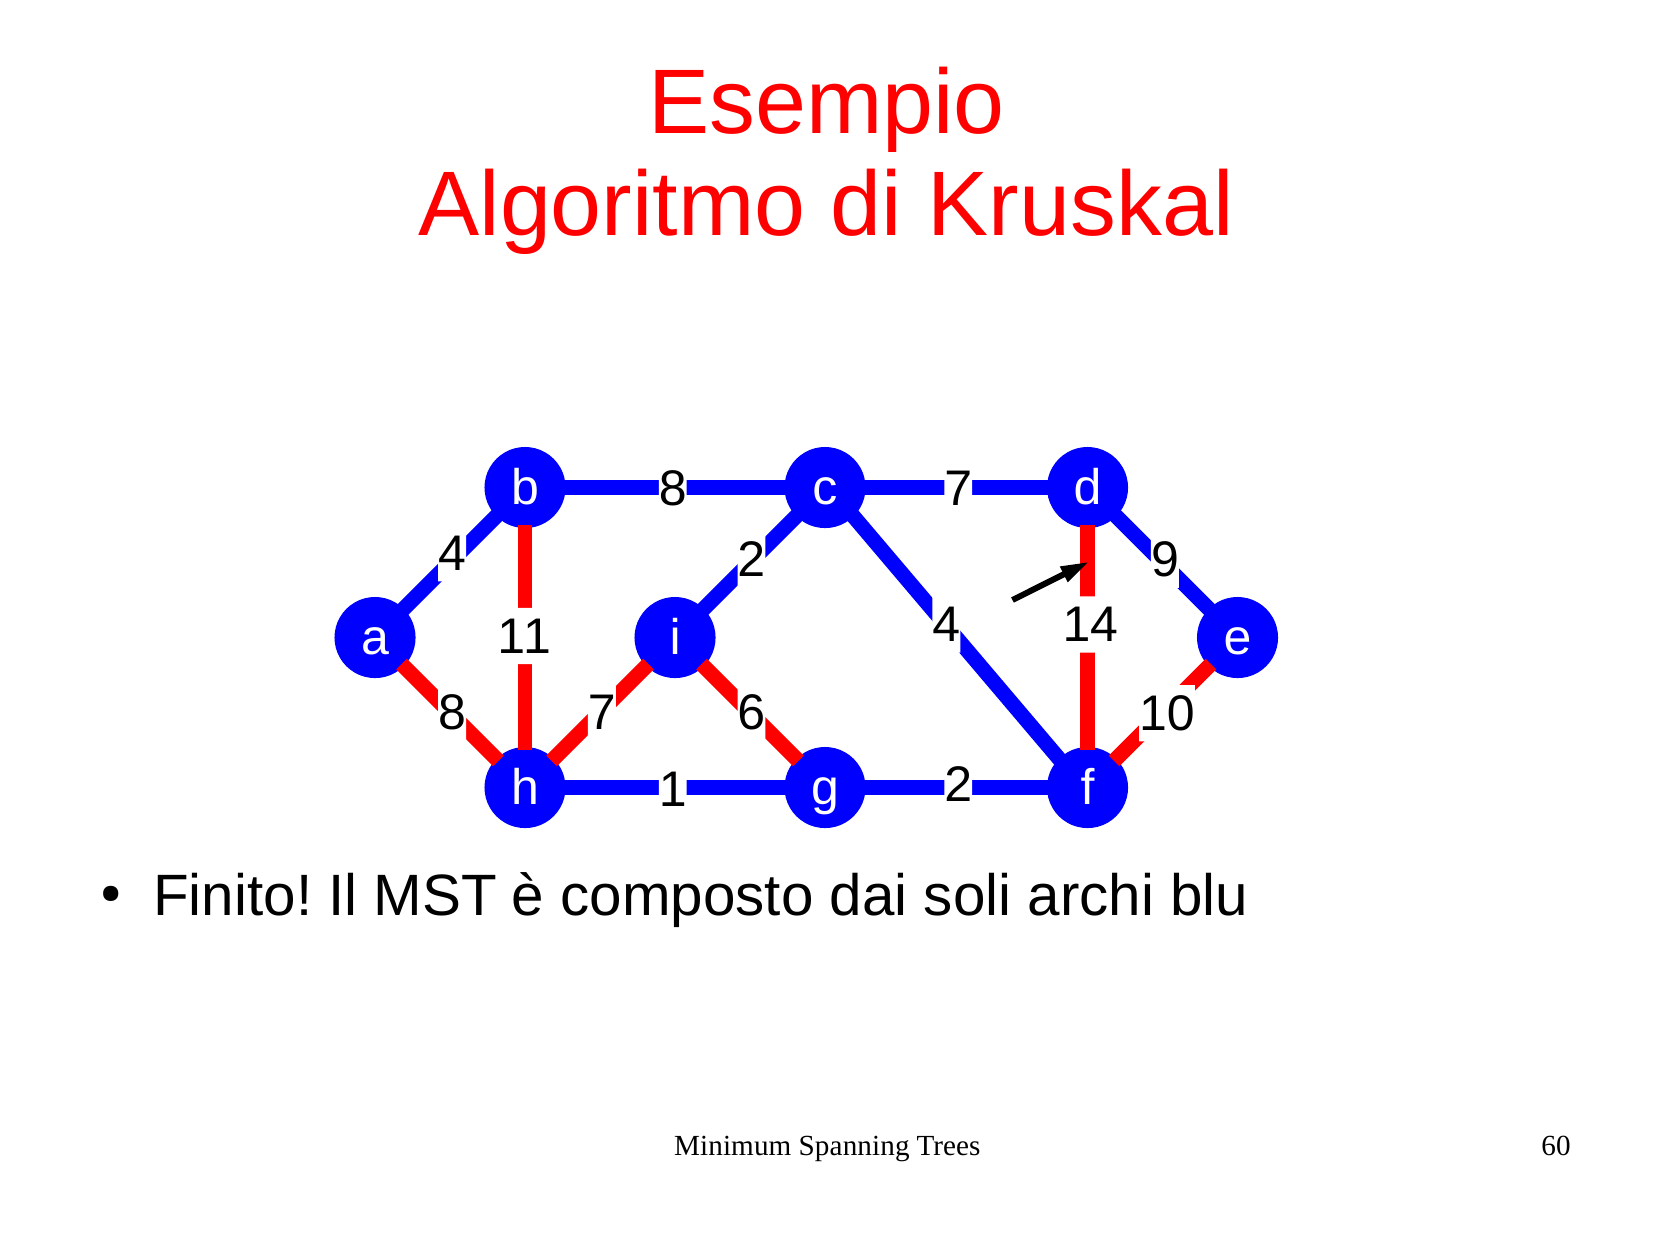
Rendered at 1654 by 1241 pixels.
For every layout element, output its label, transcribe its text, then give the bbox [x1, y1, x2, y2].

text_box 2 [737, 531, 766, 588]
text_box 6 [737, 684, 766, 742]
text_box b [487, 450, 563, 525]
text_box 10 [1139, 685, 1195, 742]
text_box d [1050, 450, 1126, 525]
text_box 9 [1150, 531, 1179, 588]
text_box 8 [658, 460, 687, 517]
text_box 2 [944, 756, 973, 813]
text_box a [337, 600, 413, 676]
text_box i [637, 600, 713, 676]
text_box 4 [438, 525, 467, 582]
list Finito! Il MST è composto dai soli archi blu [82, 862, 1571, 1109]
text_box 14 [1062, 596, 1119, 653]
text_box 1 [658, 761, 687, 818]
title Esempio Algoritmo di Kruskal [82, 49, 1571, 257]
text_box f [1050, 750, 1126, 826]
text_box e [1200, 600, 1276, 676]
text_box 7 [587, 684, 616, 742]
text_box c [788, 450, 863, 526]
text_box 4 [932, 596, 961, 653]
text_box 8 [438, 684, 467, 741]
text_box 7 [944, 460, 973, 517]
text_box g [788, 750, 863, 826]
text_box 11 [497, 607, 557, 665]
text_box h [487, 750, 563, 826]
